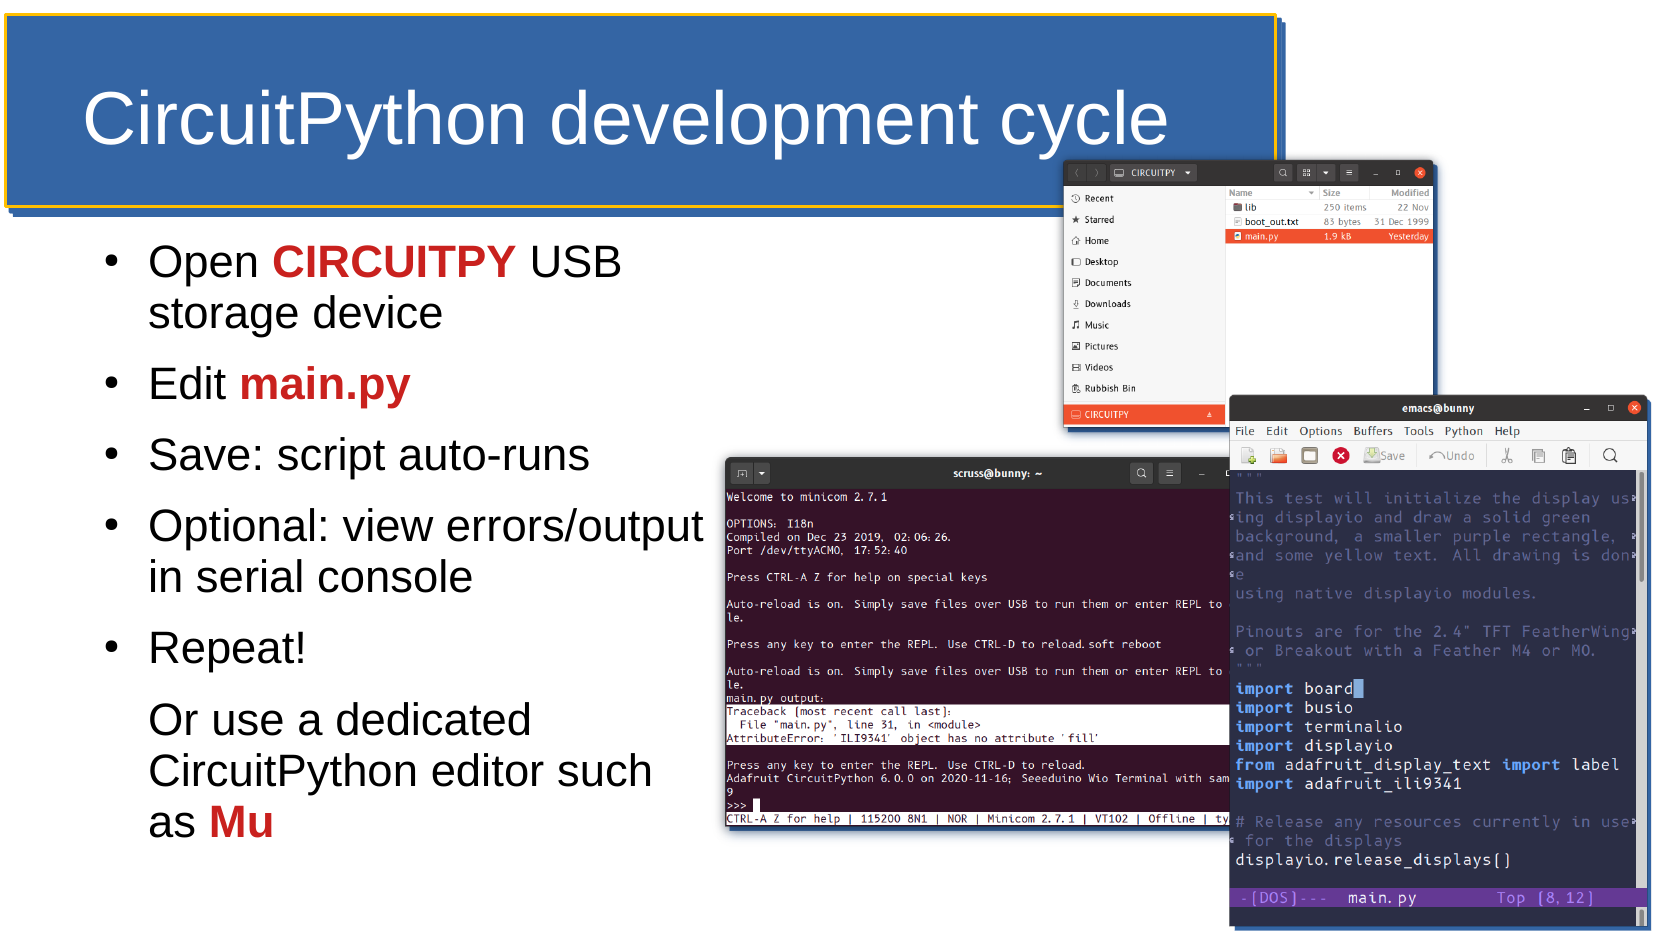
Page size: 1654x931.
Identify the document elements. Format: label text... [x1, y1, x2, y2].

picture [708, 147, 1654, 931]
list Open CIRCUITPY USB storage device Edit main.py Save: script auto-runs Optional: view errors/output in serial console Repeat! Or use a dedicated CircuitPython editor such as Mu [88, 236, 709, 886]
title CircuitPython development cycle [82, 44, 1235, 192]
